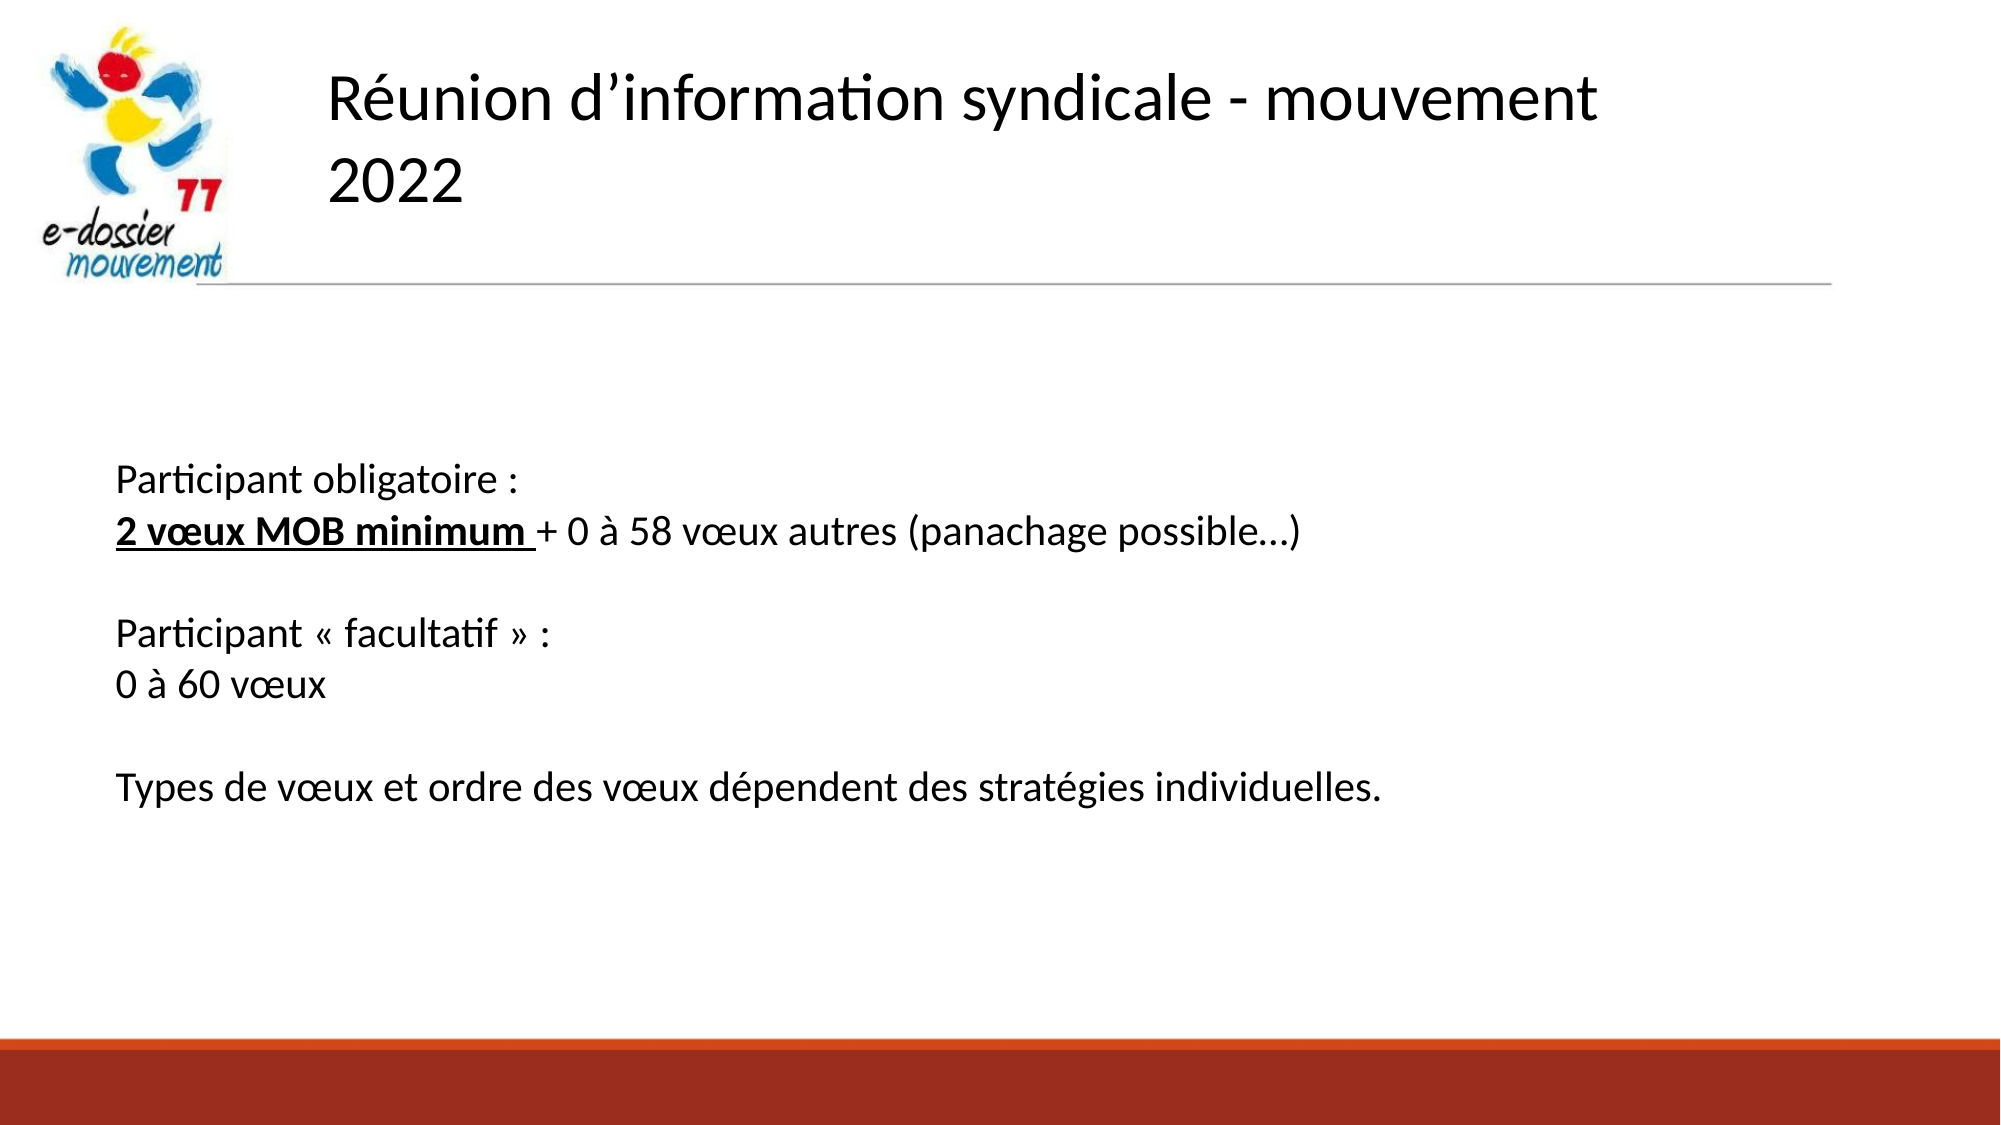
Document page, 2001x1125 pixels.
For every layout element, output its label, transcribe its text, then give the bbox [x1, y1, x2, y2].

text_box [0, 0, 2000, 1125]
text_box Participant obligatoire : 2 vœux MOB minimum + 0 à 58 vœux autres (panachage possible…) Participant « facultatif » : 0 à 60 vœux Types de vœux et ordre des vœux dépendent des stratégies individuelles. [115, 453, 1860, 813]
text_box Réunion d’information syndicale - mouvement 2022 [327, 55, 1710, 220]
